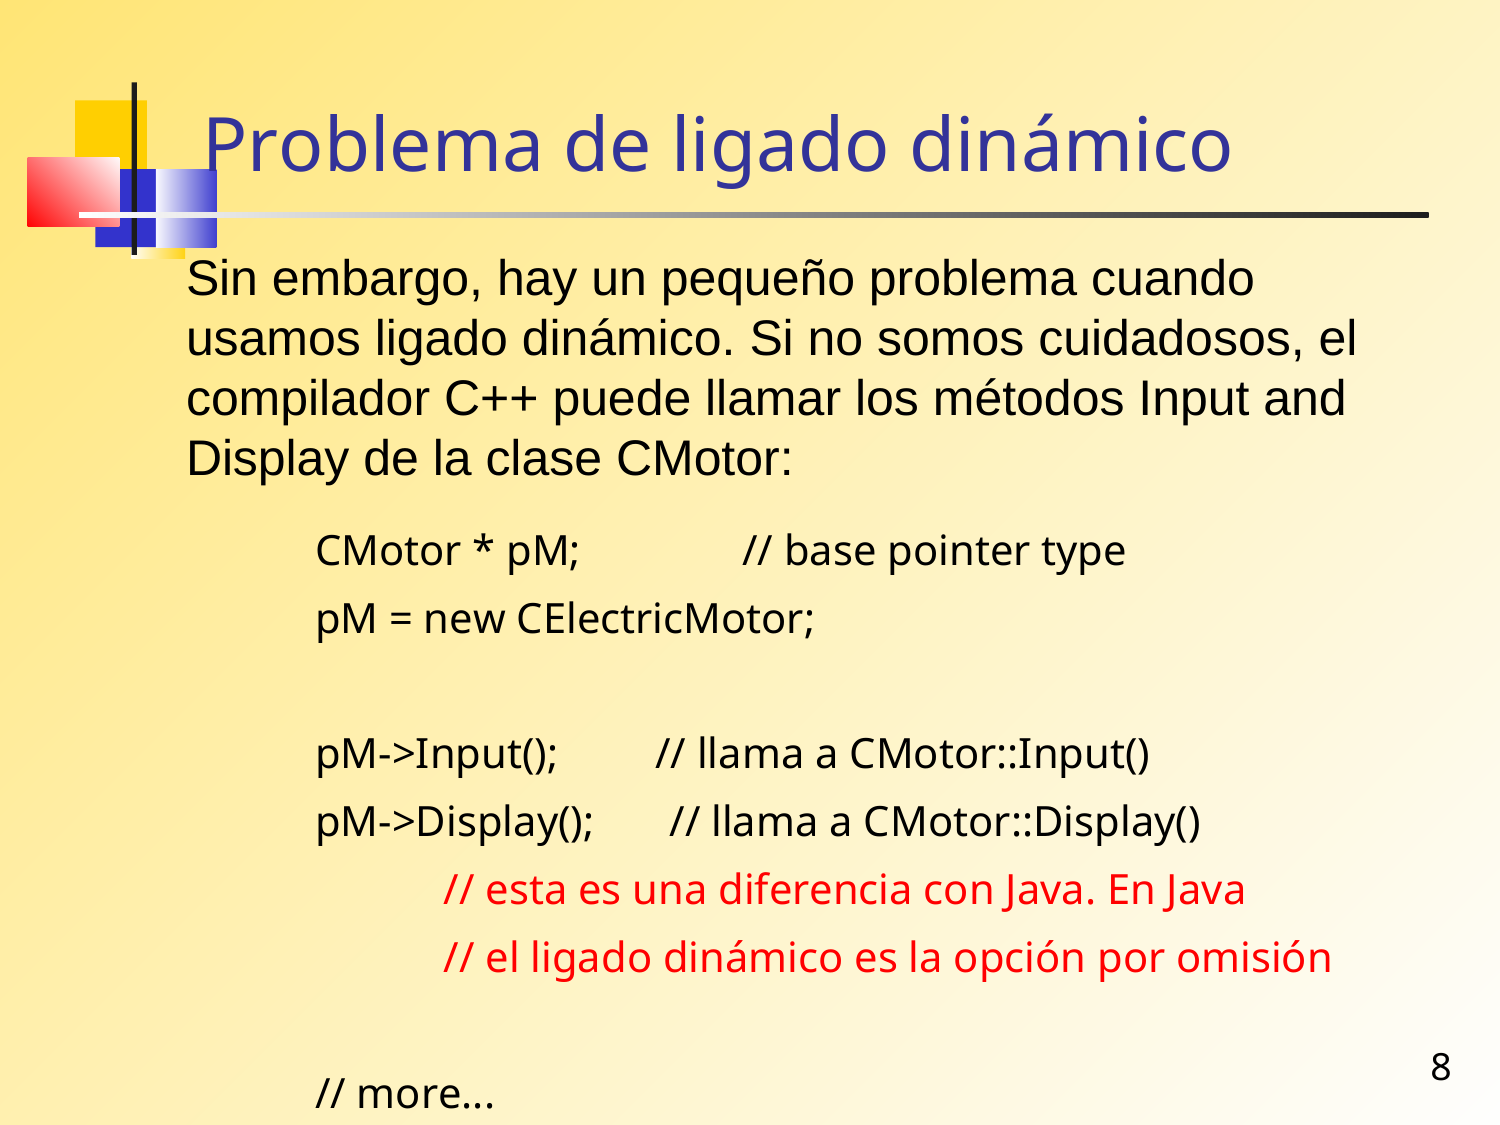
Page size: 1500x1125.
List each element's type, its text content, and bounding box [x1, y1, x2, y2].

text_box Sin embargo, hay un pequeño problema cuando usamos ligado dinámico. Si no somos cuidadosos, el compilador C++ puede llamar los métodos Input and Display de la clase CMotor: [162, 237, 1401, 493]
list CMotor * pM; // base pointer type pM = new CElectricMotor; pM->Input(); // llama a CMotor::Input()‏ pM->Display(); // llama a CMotor::Display()‏ // esta es una diferencia con Java. En Java // el ligado dinámico es la opción por omisión // more... [299, 512, 1388, 1083]
title Problema de ligado dinámico [187, 37, 1466, 201]
